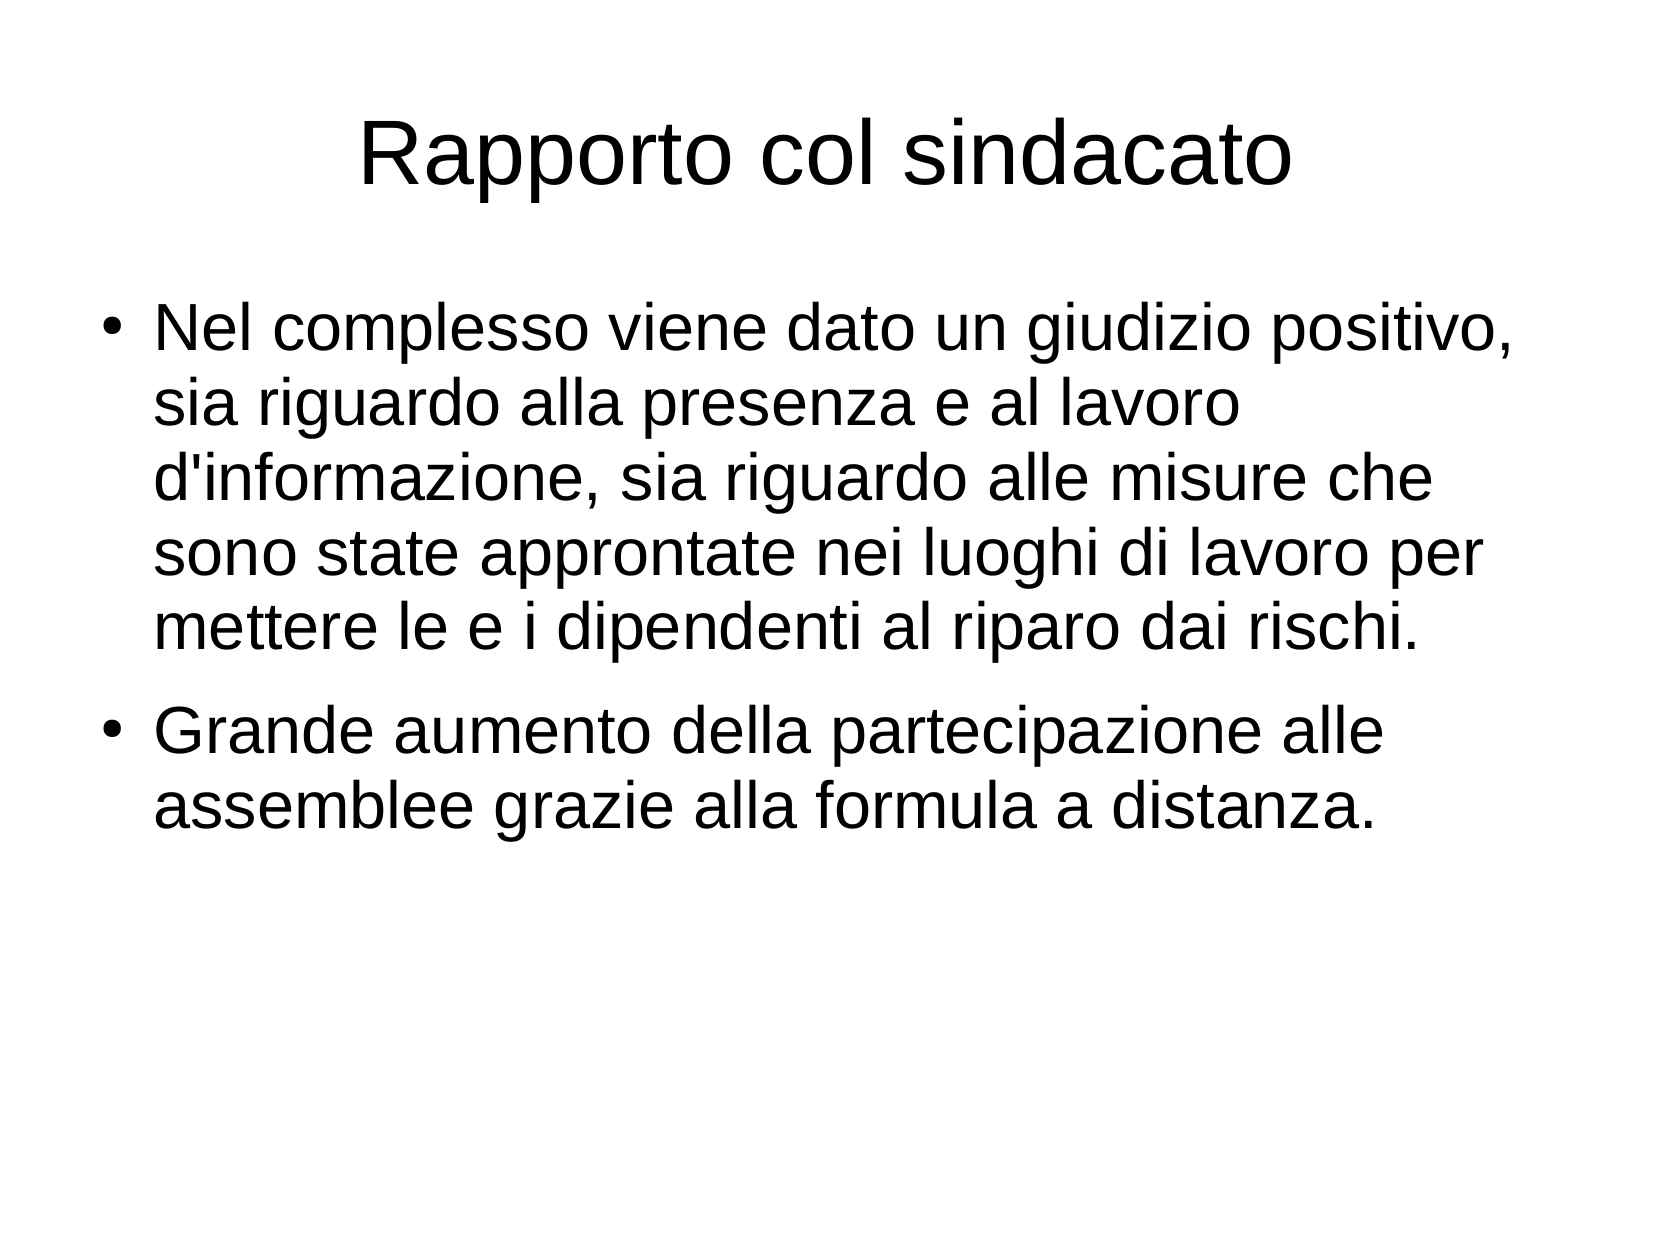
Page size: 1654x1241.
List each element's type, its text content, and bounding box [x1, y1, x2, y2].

title Rapporto col sindacato [82, 49, 1571, 257]
list Nel complesso viene dato un giudizio positivo, sia riguardo alla presenza e al lavoro d'informazione, sia riguardo alle misure che sono state approntate nei luoghi di lavoro per mettere le e i dipendenti al riparo dai rischi. Grande aumento della partecipazione alle assemblee grazie alla formula a distanza. [82, 290, 1571, 1109]
